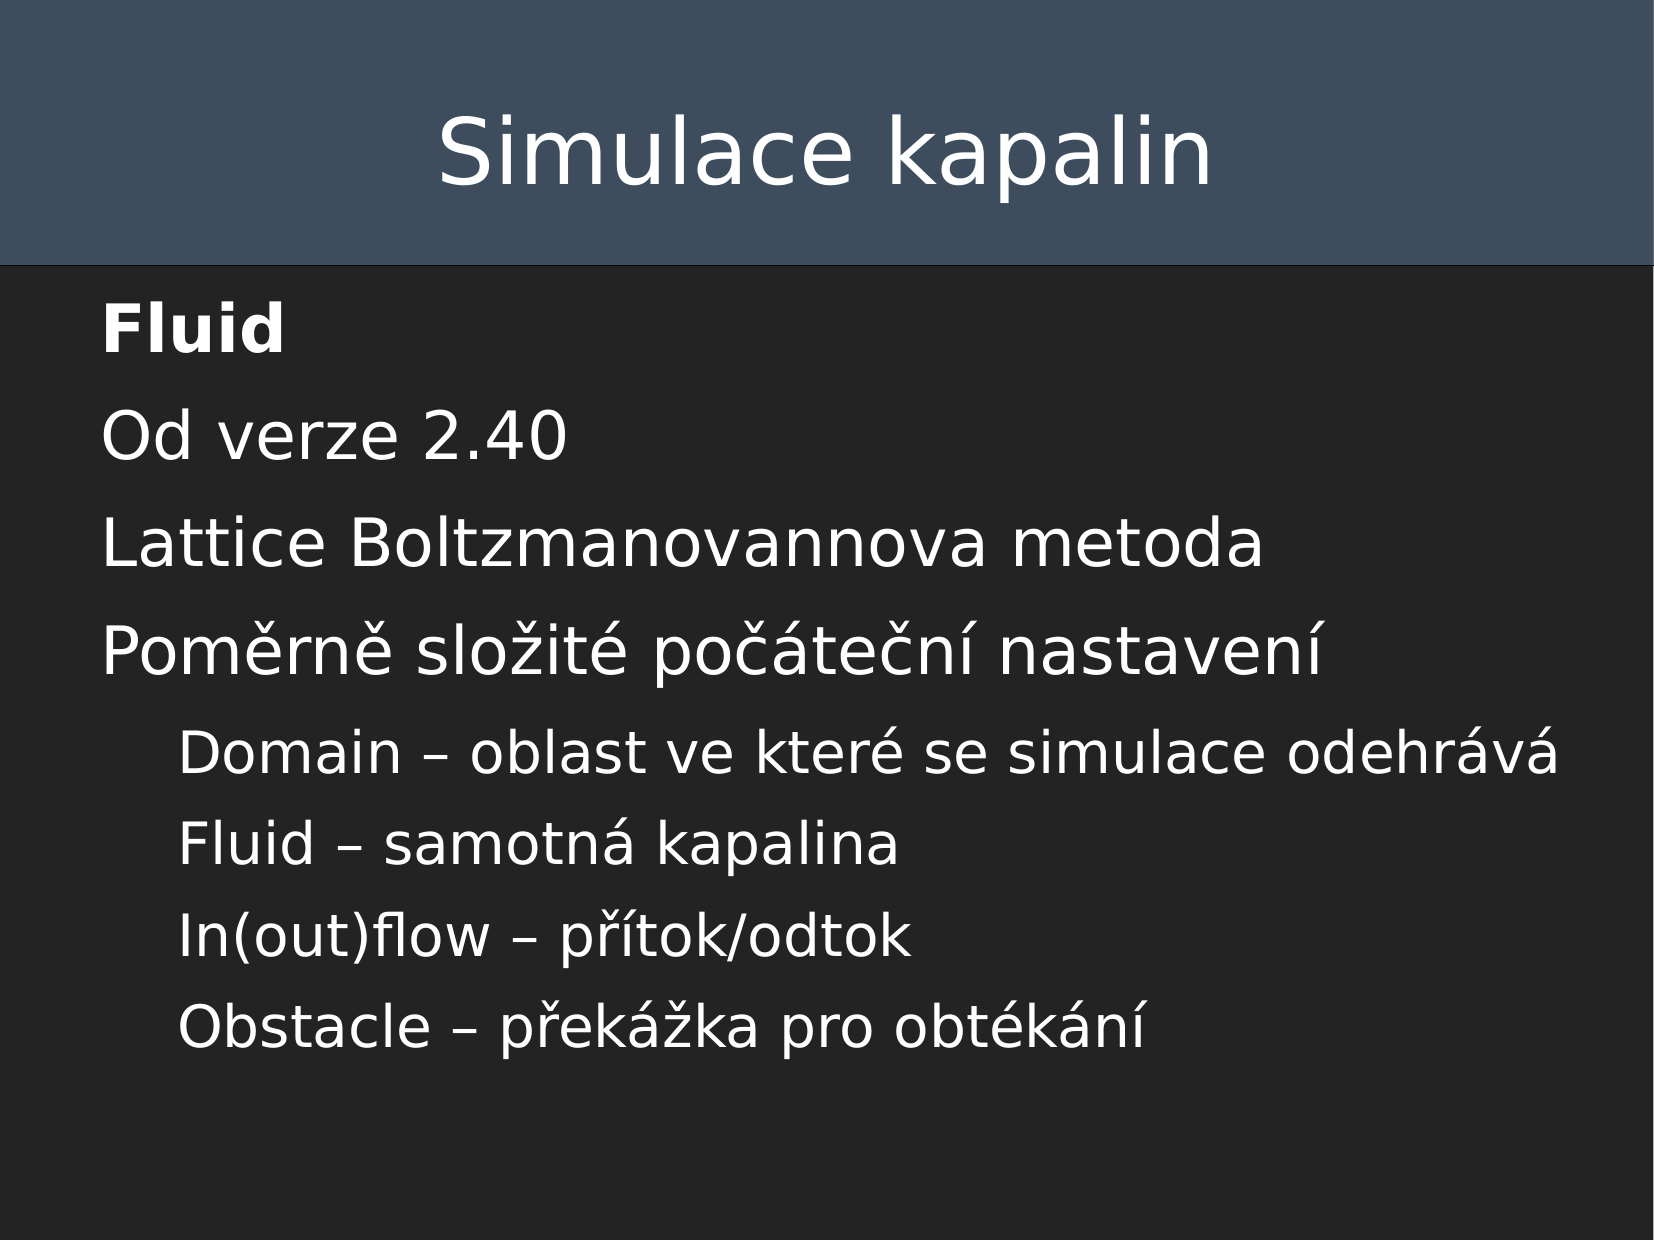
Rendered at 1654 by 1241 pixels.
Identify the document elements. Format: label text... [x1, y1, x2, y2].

title Simulace kapalin [82, 56, 1571, 250]
list Fluid Od verze 2.40 Lattice Boltzmanovannova metoda Poměrně složité počáteční nastavení Domain – oblast ve které se simulace odehrává Fluid – samotná kapalina In(out)flow – přítok/odtok Obstacle – překážka pro obtékání [82, 290, 1571, 1130]
